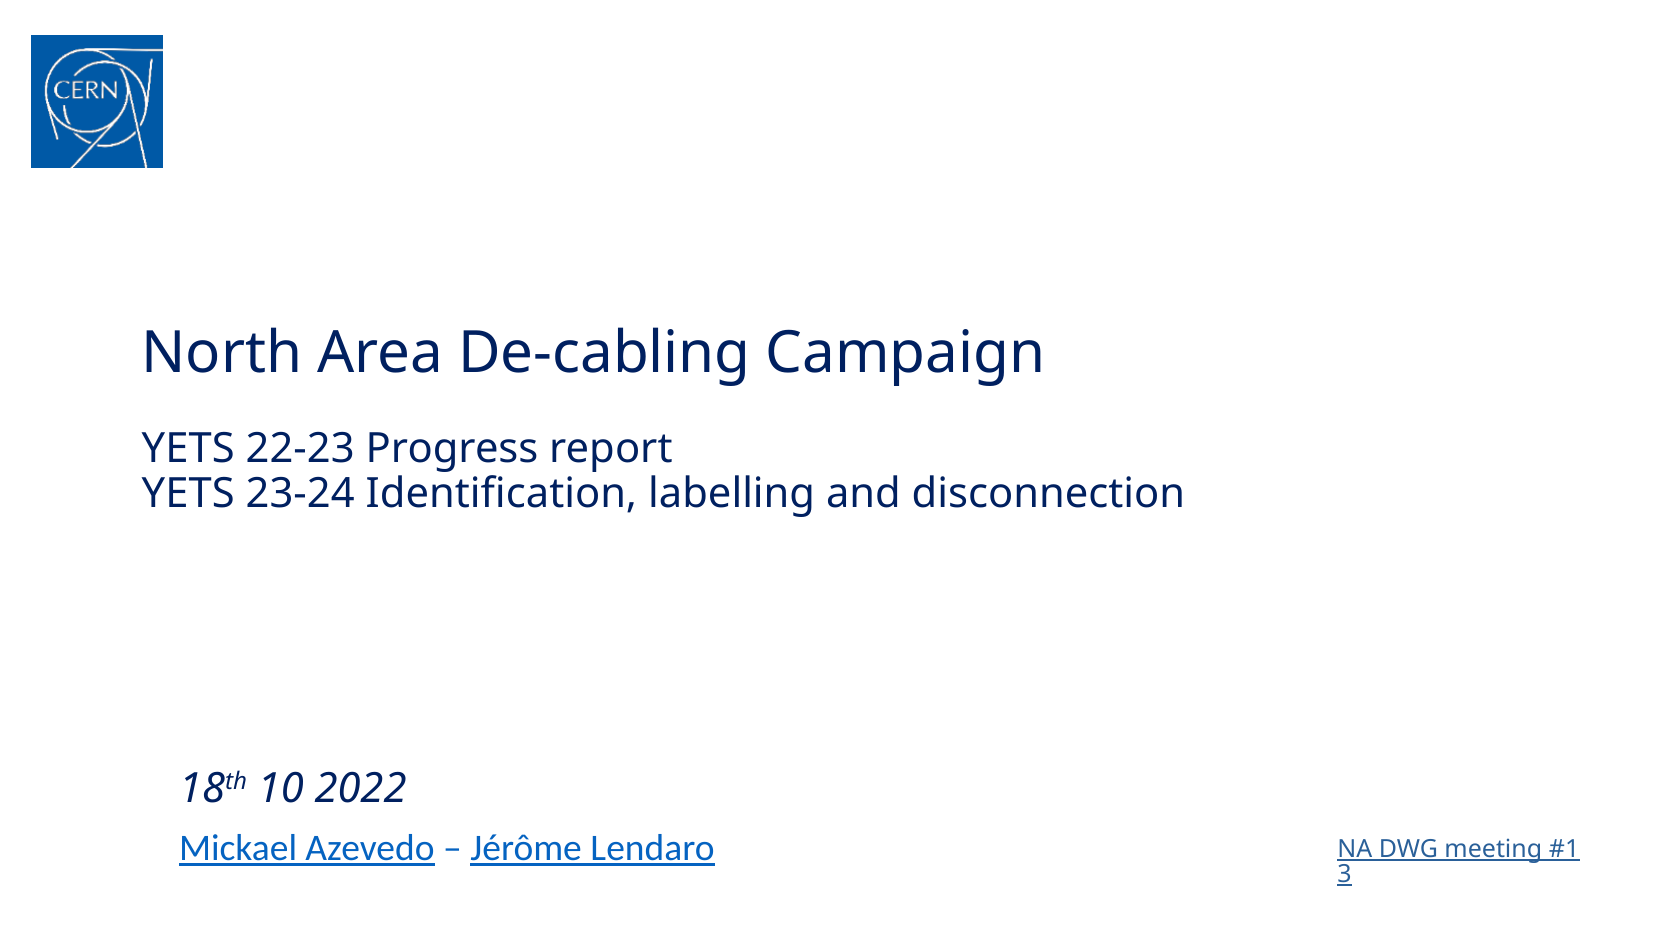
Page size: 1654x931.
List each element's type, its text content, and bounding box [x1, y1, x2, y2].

text_box North Area De-cabling Campaign YETS 22-23 Progress report YETS 23-24 Identification, labelling and disconnection [141, 322, 1654, 812]
picture [31, 35, 163, 168]
text_box NA DWG meeting #13 [1322, 824, 1601, 874]
text_box 18th 10 2022 Mickael Azevedo – Jérôme Lendaro [179, 760, 1654, 931]
